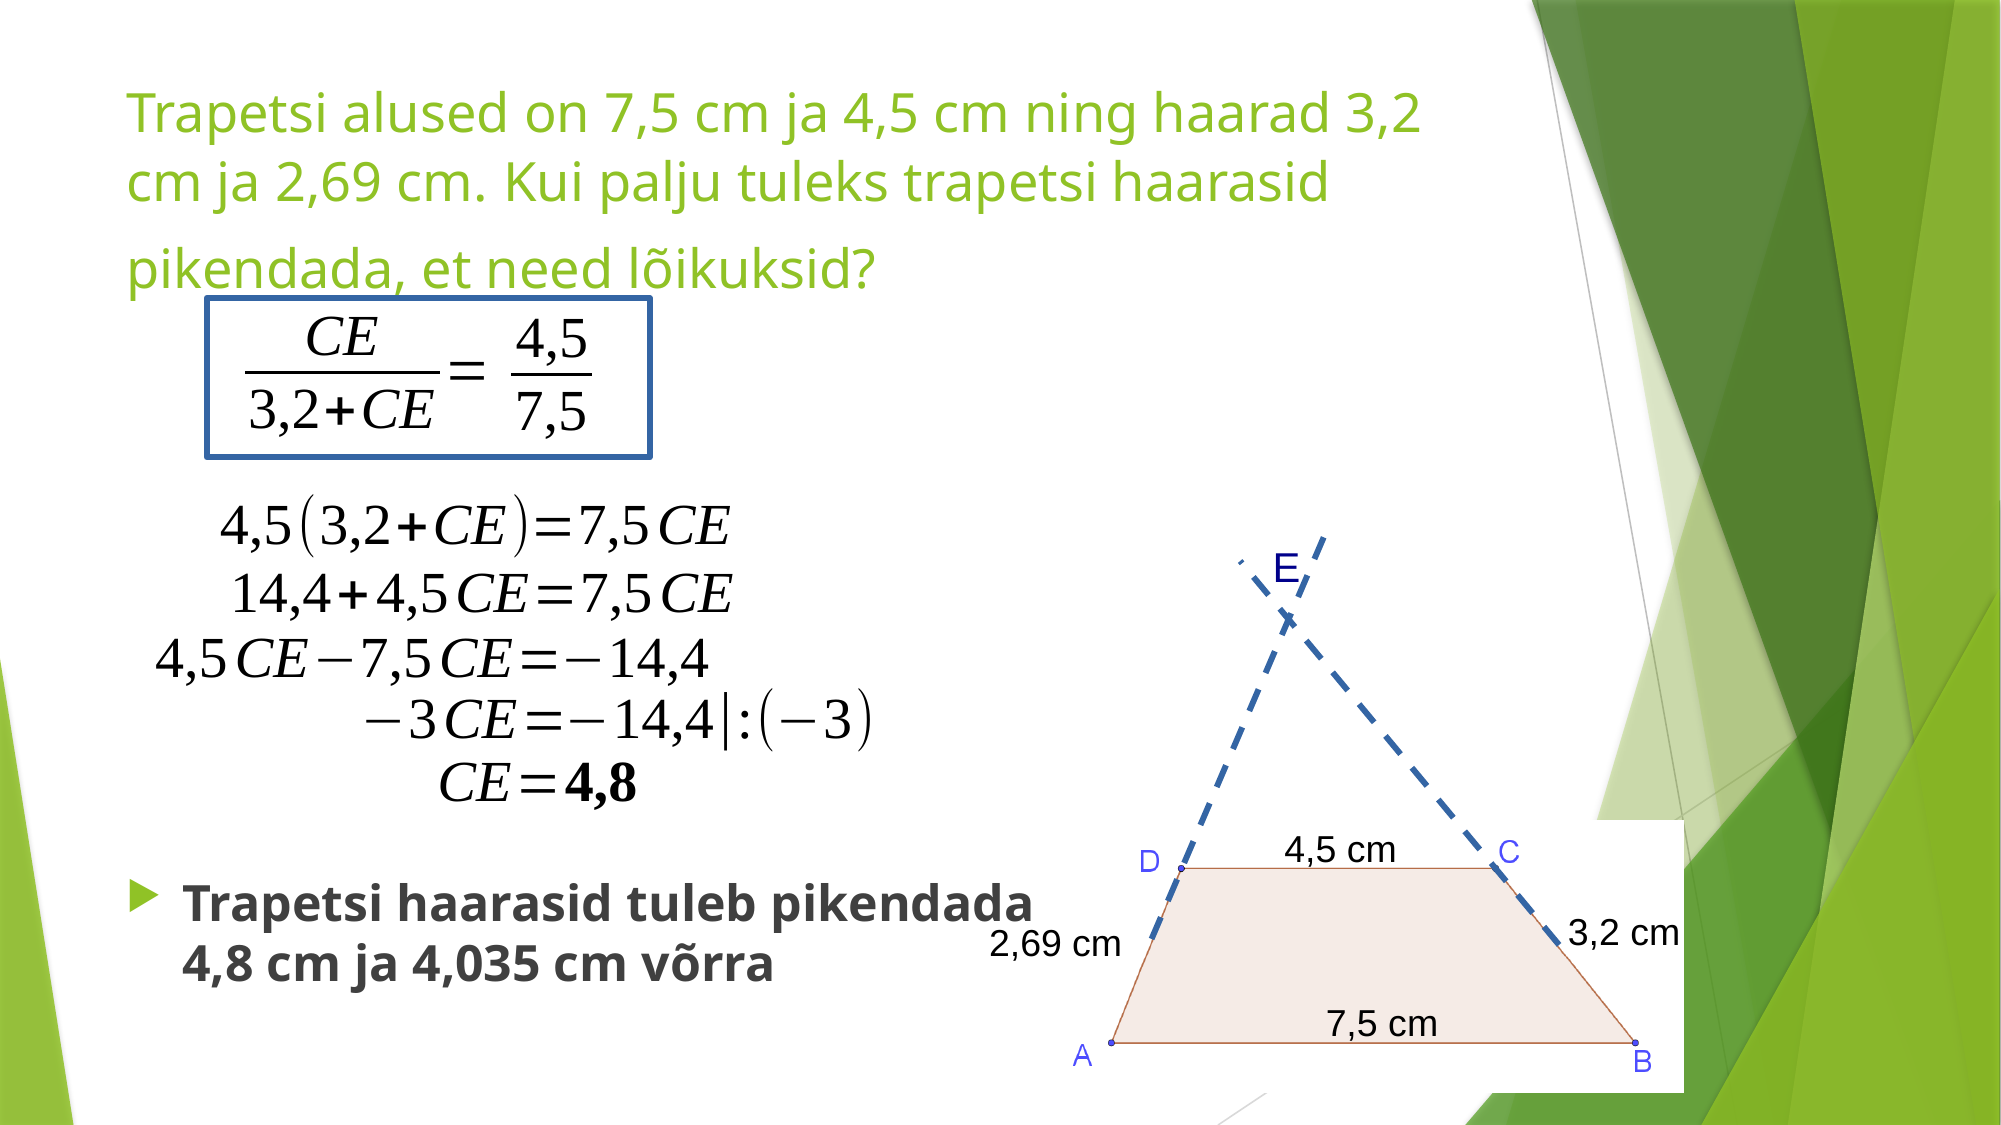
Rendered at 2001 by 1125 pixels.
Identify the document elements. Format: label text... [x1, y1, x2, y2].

text_box 3,2 cm [1553, 903, 1696, 961]
text_box 7,5 cm [1311, 995, 1454, 1053]
picture [1063, 820, 1684, 1093]
chart [147, 491, 881, 815]
chart [236, 303, 498, 442]
text_box E [1257, 537, 1316, 599]
list Trapetsi haarasid tuleb pikendada 4,8 cm ja 4,035 cm võrra [111, 297, 1522, 1125]
text_box [206, 297, 650, 458]
text_box 4,5 cm [1269, 820, 1412, 878]
text_box 2,69 cm [974, 915, 1138, 973]
title Trapetsi alused on 7,5 cm ja 4,5 cm ning haarad 3,2 cm ja 2,69 cm. Kui palju tuleks trapetsi haarasid pikendada, et need lõikuksid? [111, 70, 1522, 288]
